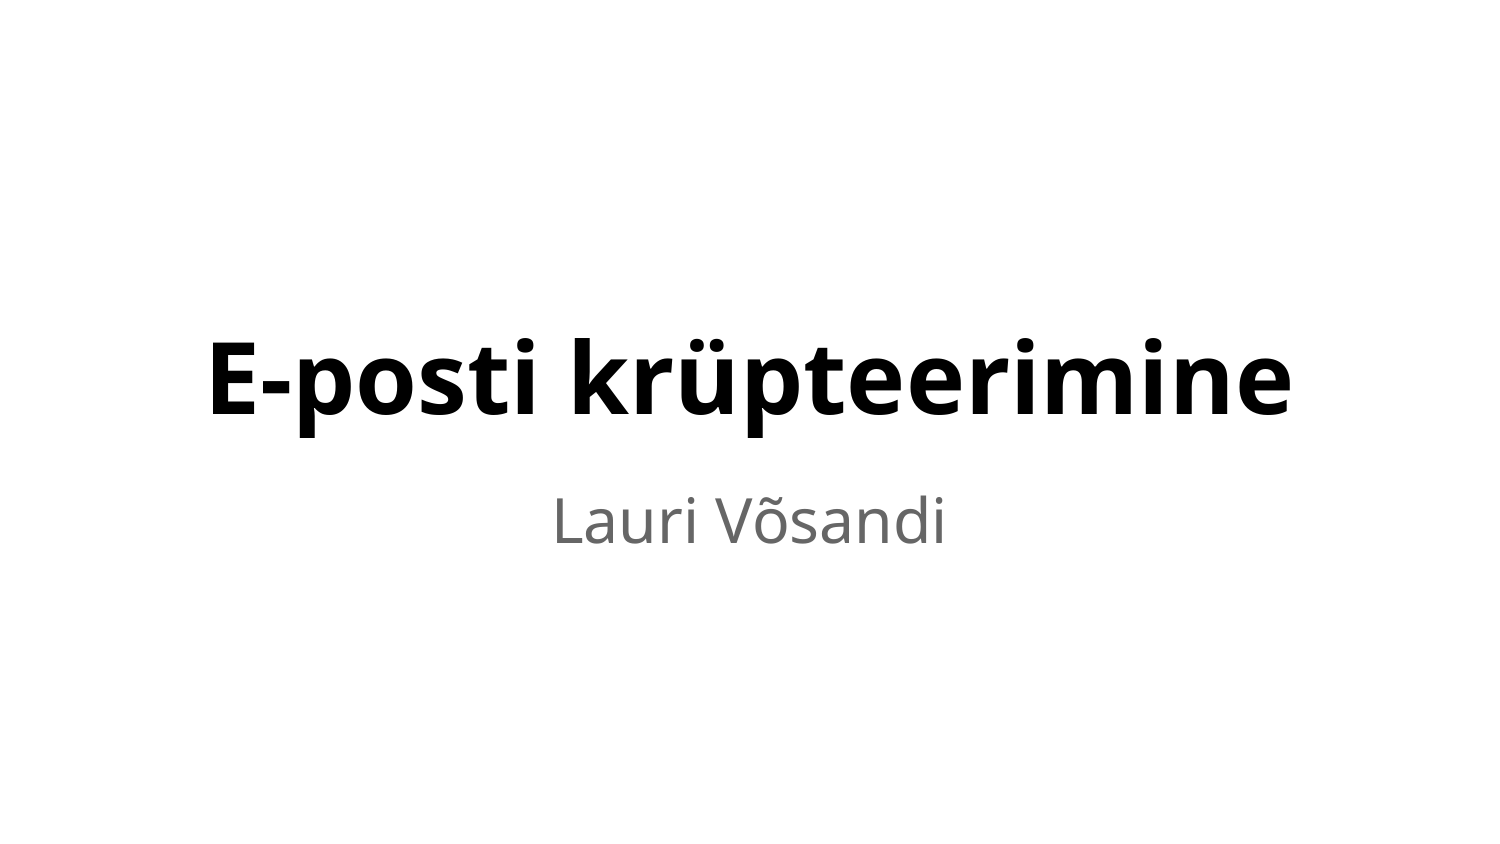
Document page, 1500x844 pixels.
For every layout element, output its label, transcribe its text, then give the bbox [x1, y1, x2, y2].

subtitle Lauri Võsandi [112, 465, 1388, 595]
title E-posti krüpteerimine [112, 259, 1388, 450]
